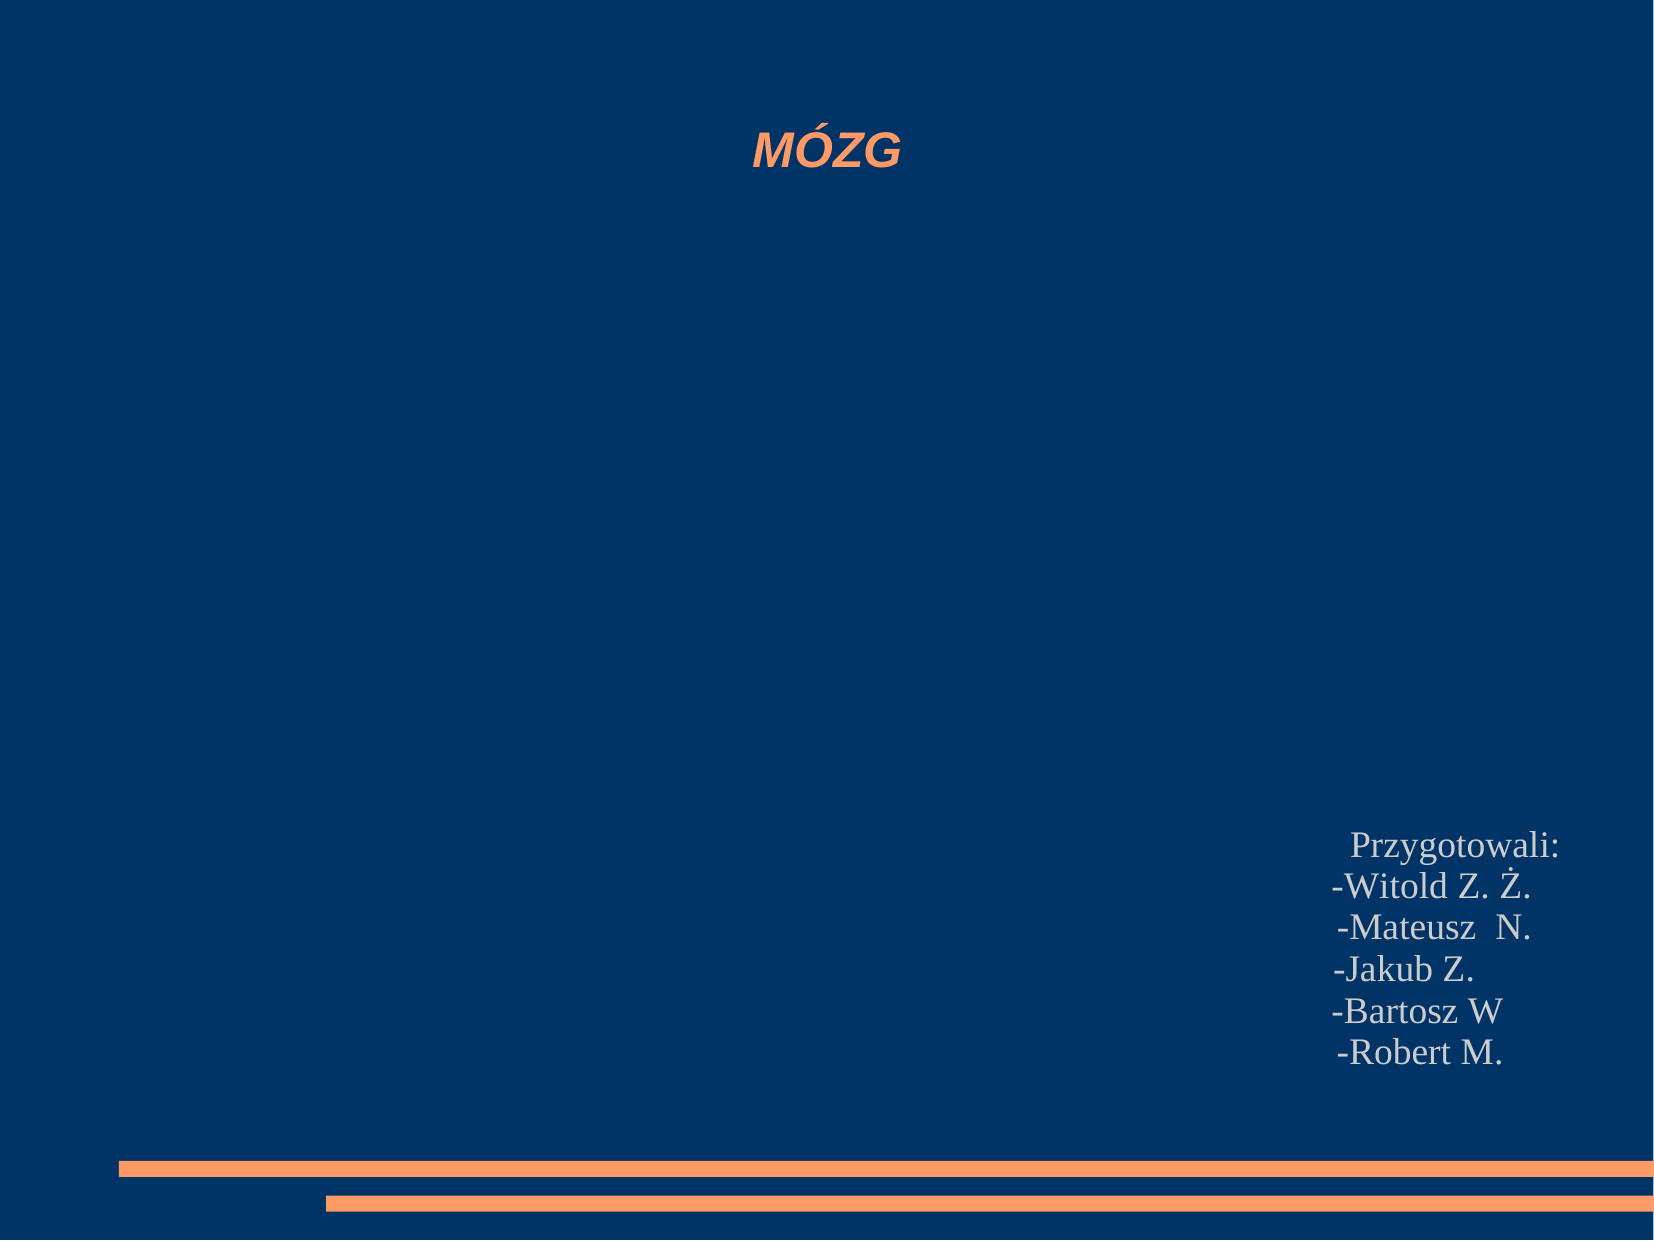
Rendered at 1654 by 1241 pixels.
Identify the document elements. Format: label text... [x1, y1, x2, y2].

title MÓZG [121, 46, 1534, 254]
subtitle Przygotowali: -Witold Z. Ż. -Mateusz N. -Jakub Z. -Bartosz W -Robert M. [121, 322, 1561, 1132]
